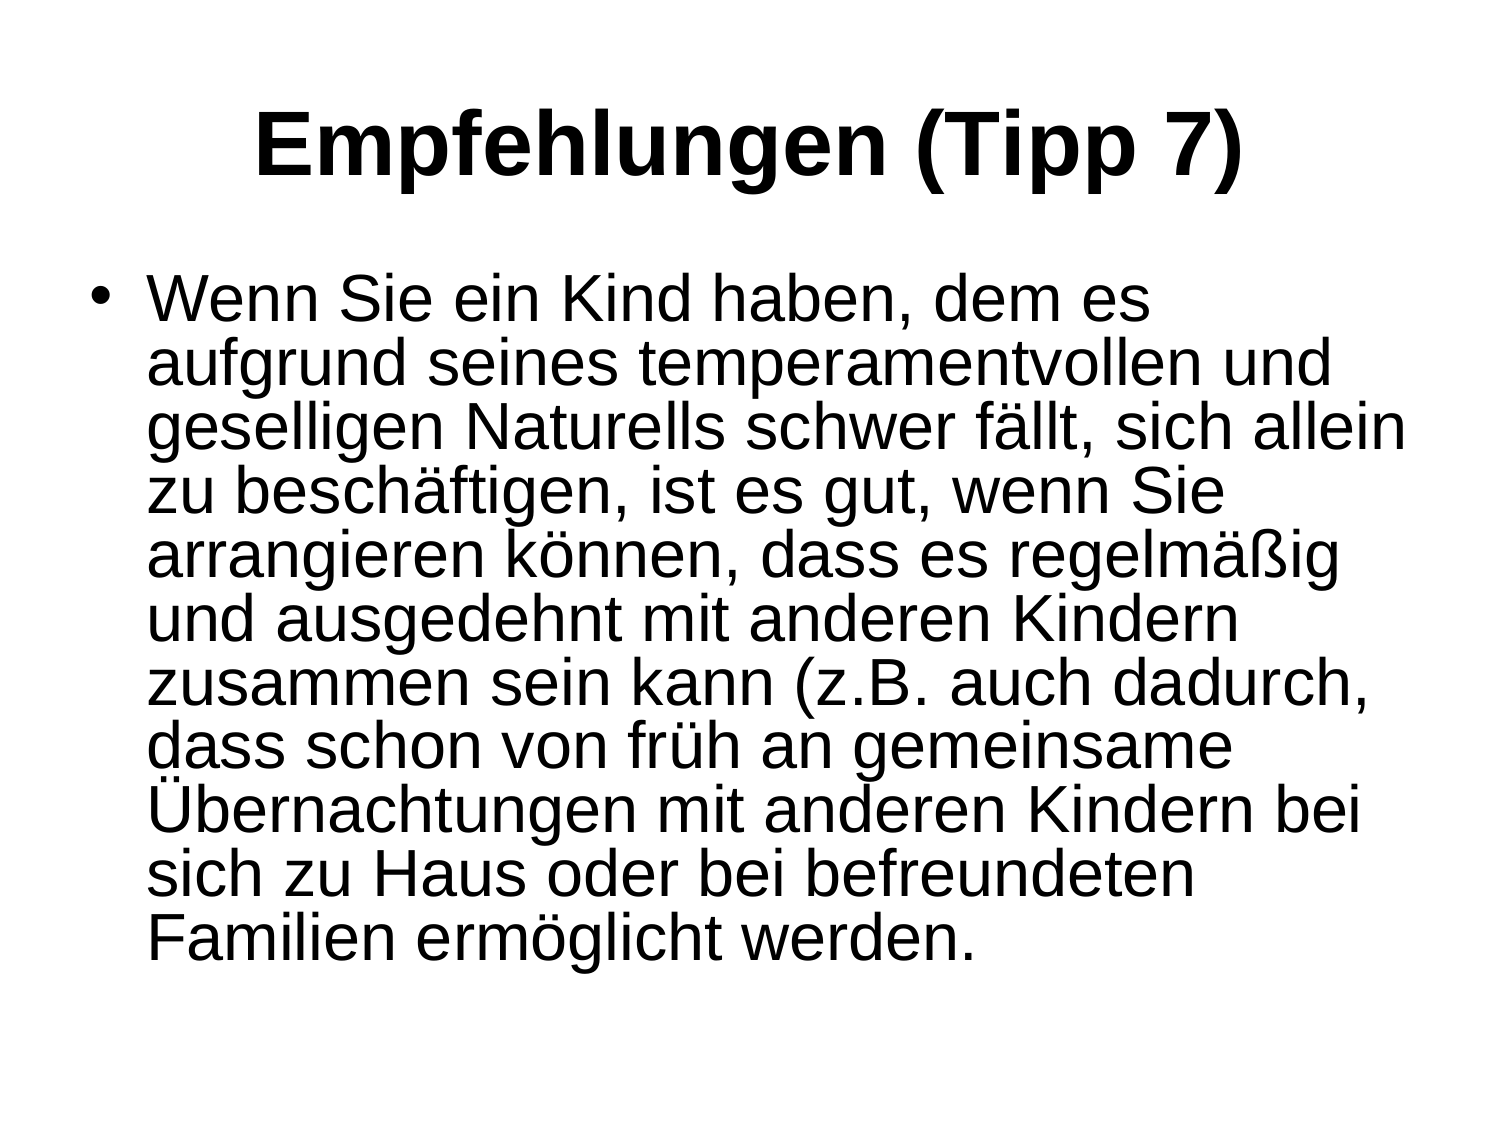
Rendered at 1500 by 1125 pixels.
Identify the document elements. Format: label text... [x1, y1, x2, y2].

title Empfehlungen (Tipp 7) [75, 45, 1426, 233]
list Wenn Sie ein Kind haben, dem es aufgrund seines temperamentvollen und geselligen Naturells schwer fällt, sich allein zu beschäftigen, ist es gut, wenn Sie arrangieren können, dass es regelmäßig und ausgedehnt mit anderen Kindern zusammen sein kann (z.B. auch dadurch, dass schon von früh an gemeinsame Übernachtungen mit anderen Kindern bei sich zu Haus oder bei befreundeten Familien ermöglicht werden. [75, 262, 1426, 1005]
